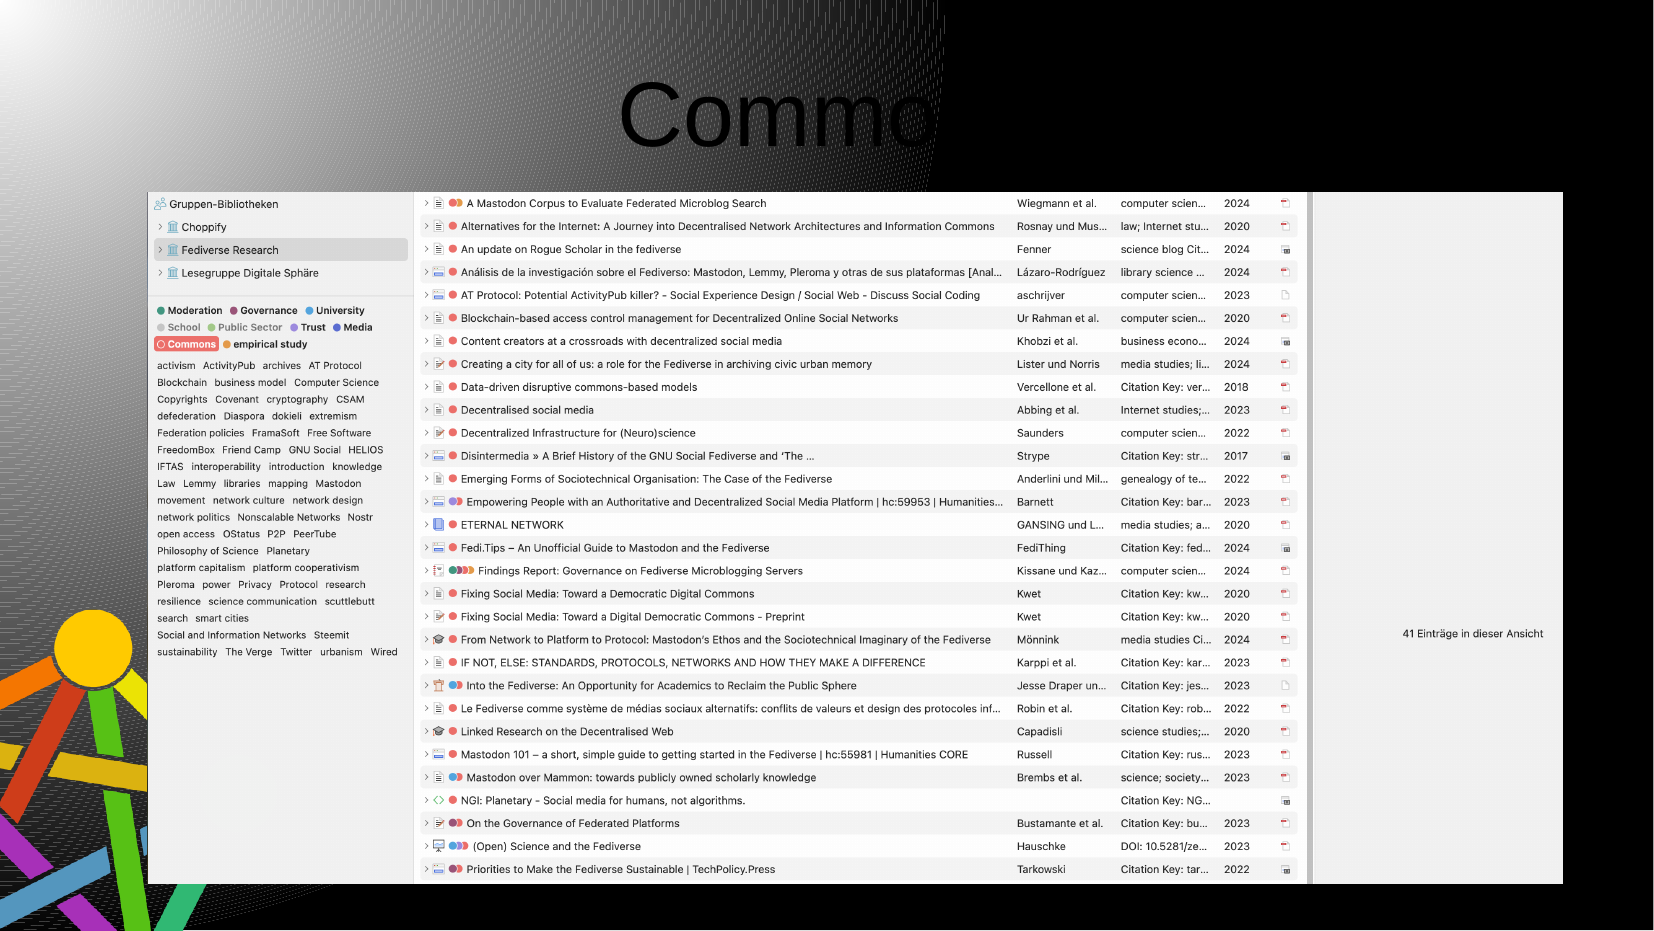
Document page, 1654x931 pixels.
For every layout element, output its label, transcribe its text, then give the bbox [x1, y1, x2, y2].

title Commons [82, 37, 1571, 193]
picture [0, 192, 1563, 931]
